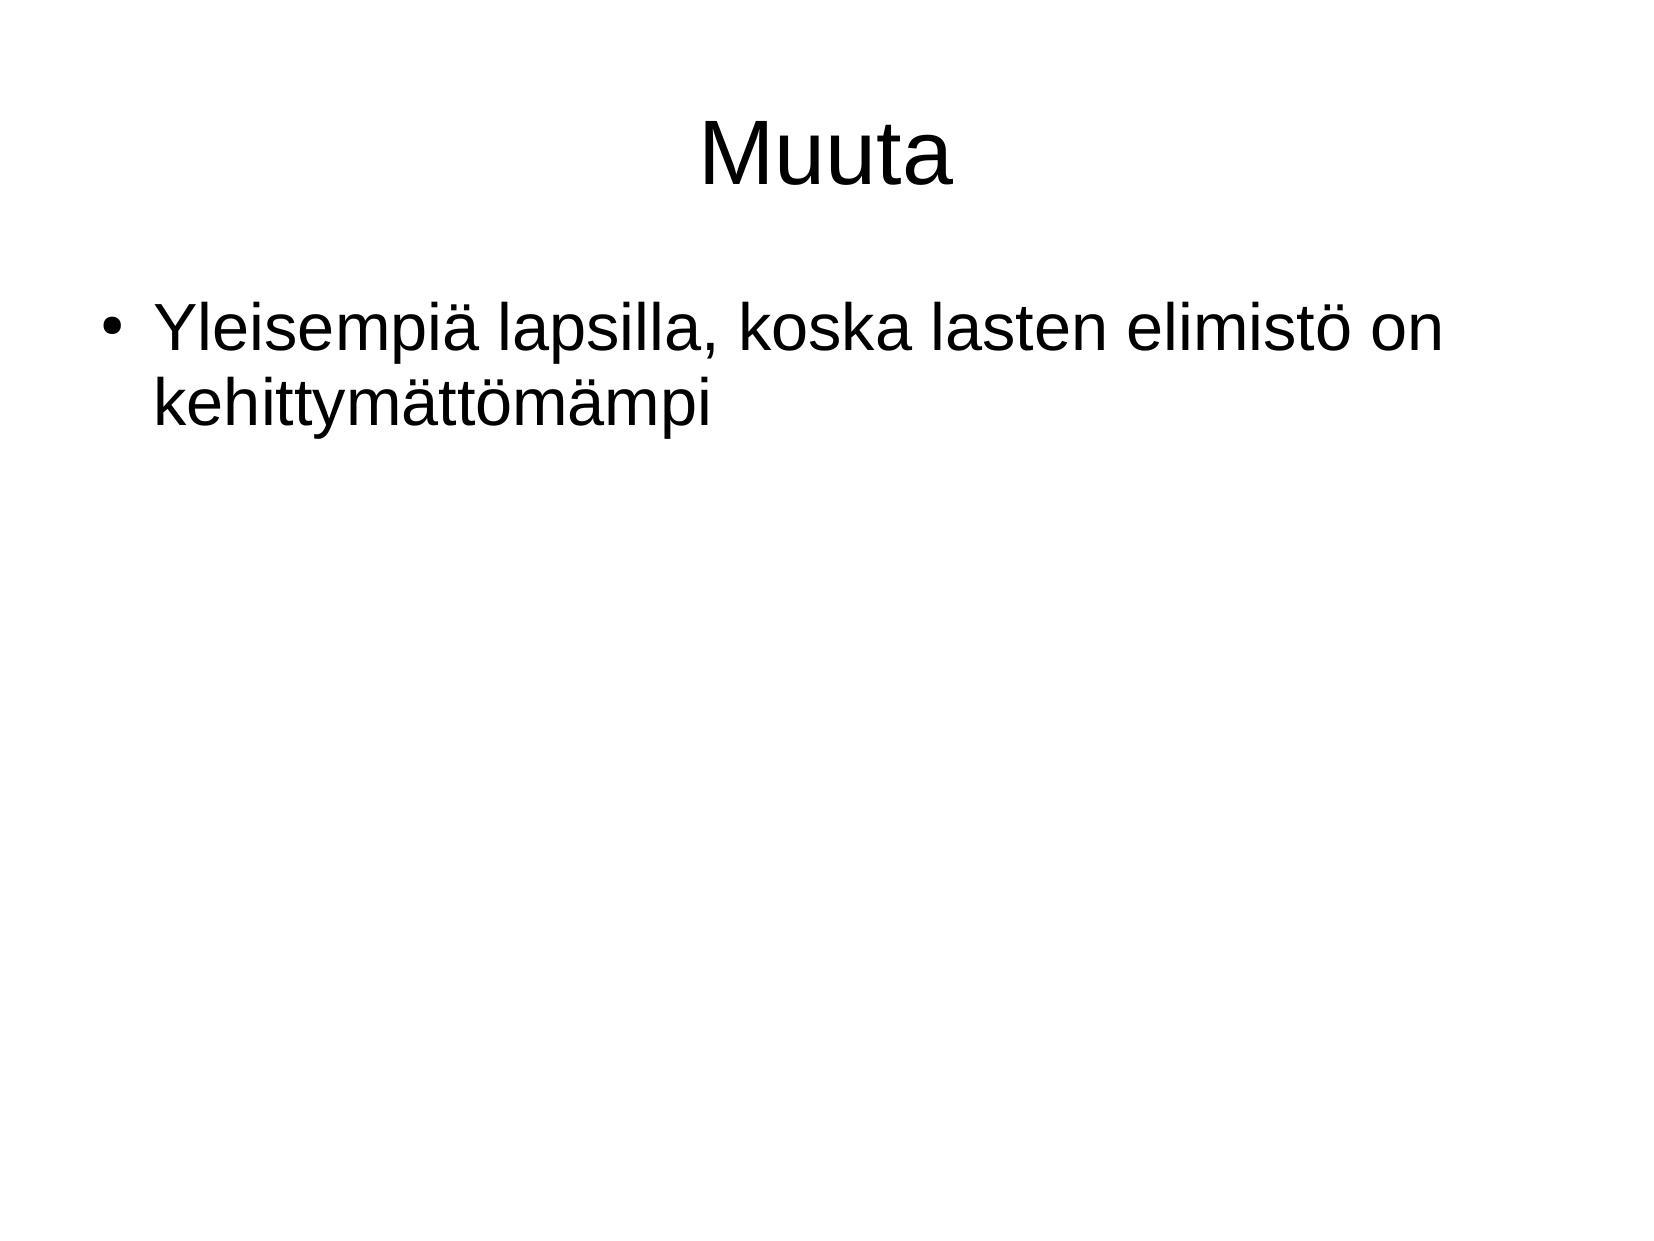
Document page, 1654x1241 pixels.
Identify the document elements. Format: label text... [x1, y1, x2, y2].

list Yleisempiä lapsilla, koska lasten elimistö on kehittymättömämpi [82, 290, 1570, 1010]
title Muuta [82, 31, 1570, 274]
